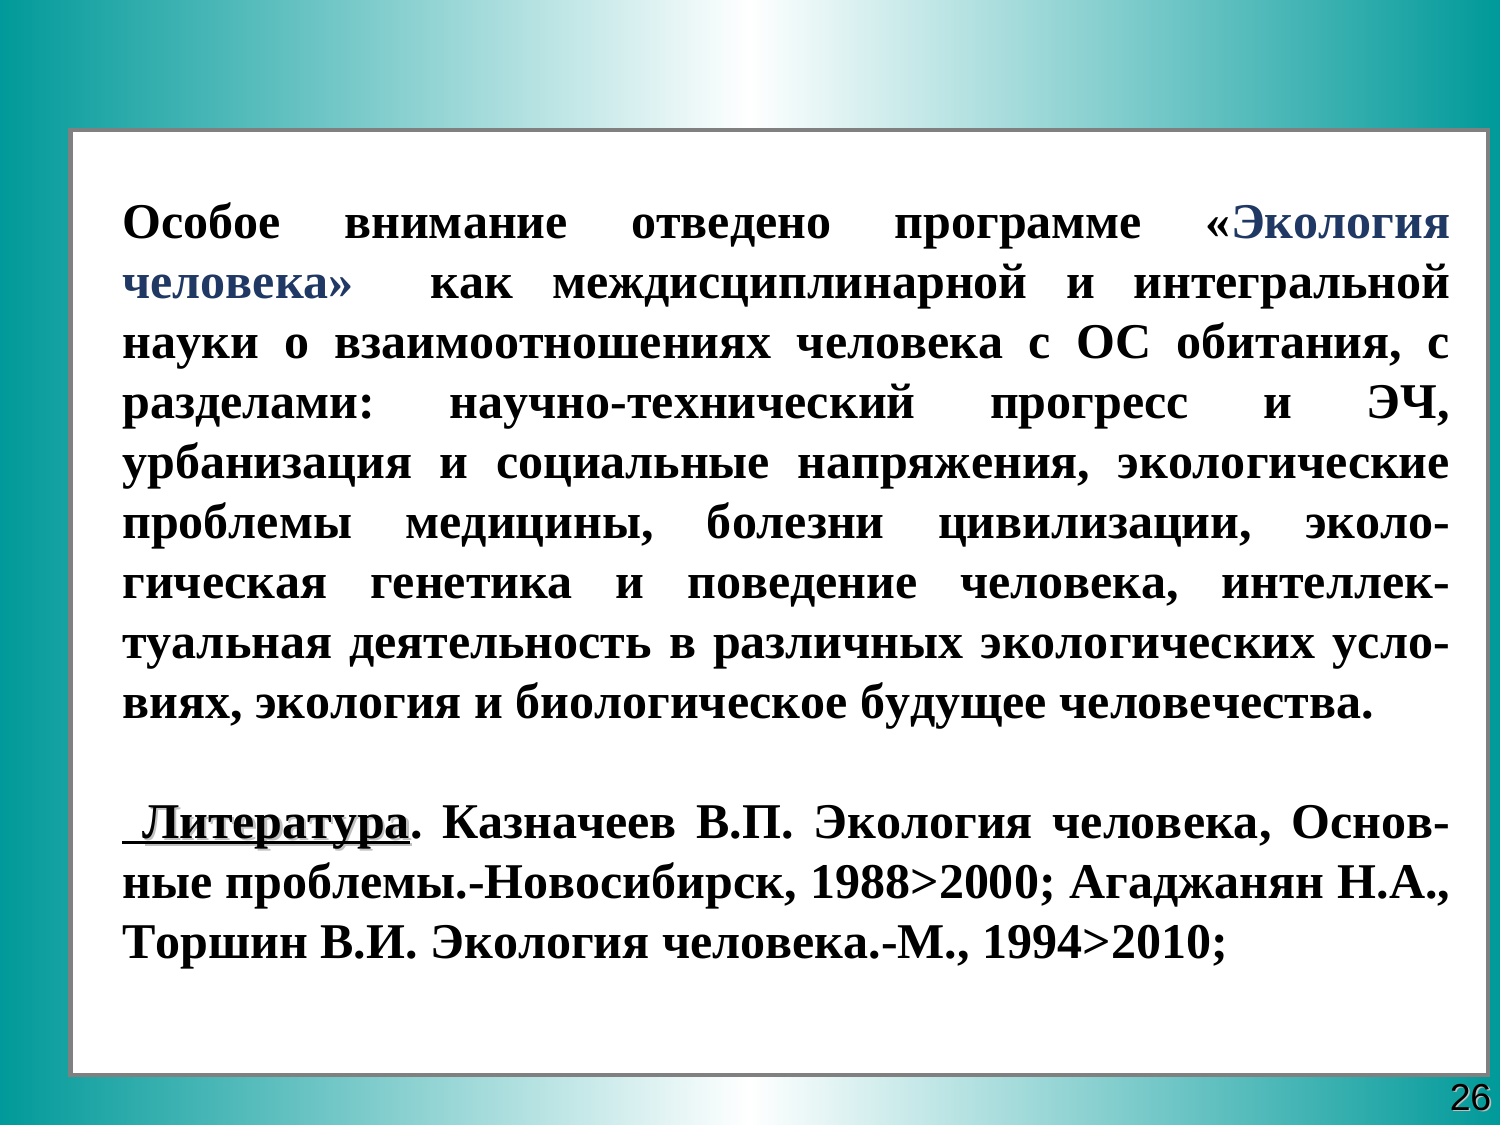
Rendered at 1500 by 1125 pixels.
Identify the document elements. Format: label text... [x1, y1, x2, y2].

text_box Особое внимание отведено программе «Экология человека» как междисциплинарной и интегральной науки о взаимоотношениях человека с ОС обитания, с разделами: научно-технический прогресс и ЭЧ, урбанизация и социальные напряжения, экологические проблемы медицины, болезни цивилизации, эколо-гическая генетика и поведение человека, интеллек-туальная деятельность в различных экологических усло-виях, экология и биологическое будущее человечества. Литература. Казначеев В.П. Экология человека, Основ-ные проблемы.-Новосибирск, 1988>2000; Агаджанян Н.А., Торшин В.И. Экология человека.-М., 1994>2010; [104, 121, 1465, 976]
list [70, 129, 1489, 1075]
